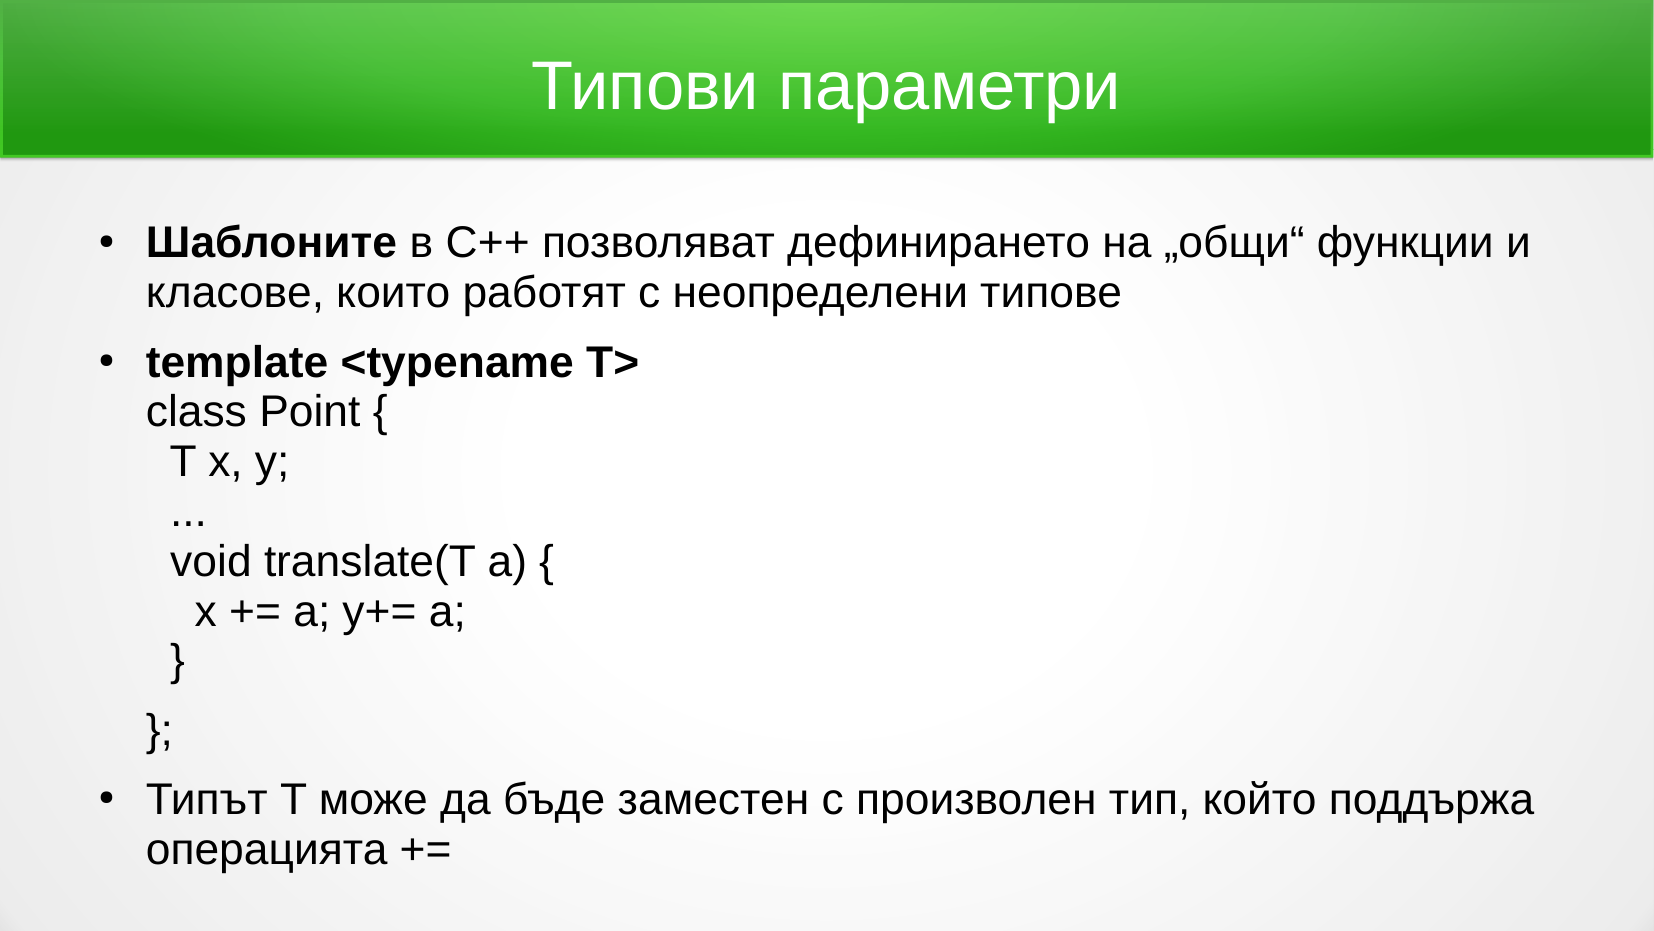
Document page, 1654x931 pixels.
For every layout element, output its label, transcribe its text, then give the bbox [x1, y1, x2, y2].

list Шаблоните в C++ позволяват дефинирането на „общи“ функции и класове, които работят с неопределени типове template <typename T> class Point { T x, y; ... void translate(T a) { x += a; y+= a; } }; Типът T може да бъде заместен с произволен тип, който поддържа операцията += [82, 217, 1538, 875]
title Типови параметри [82, 37, 1571, 135]
